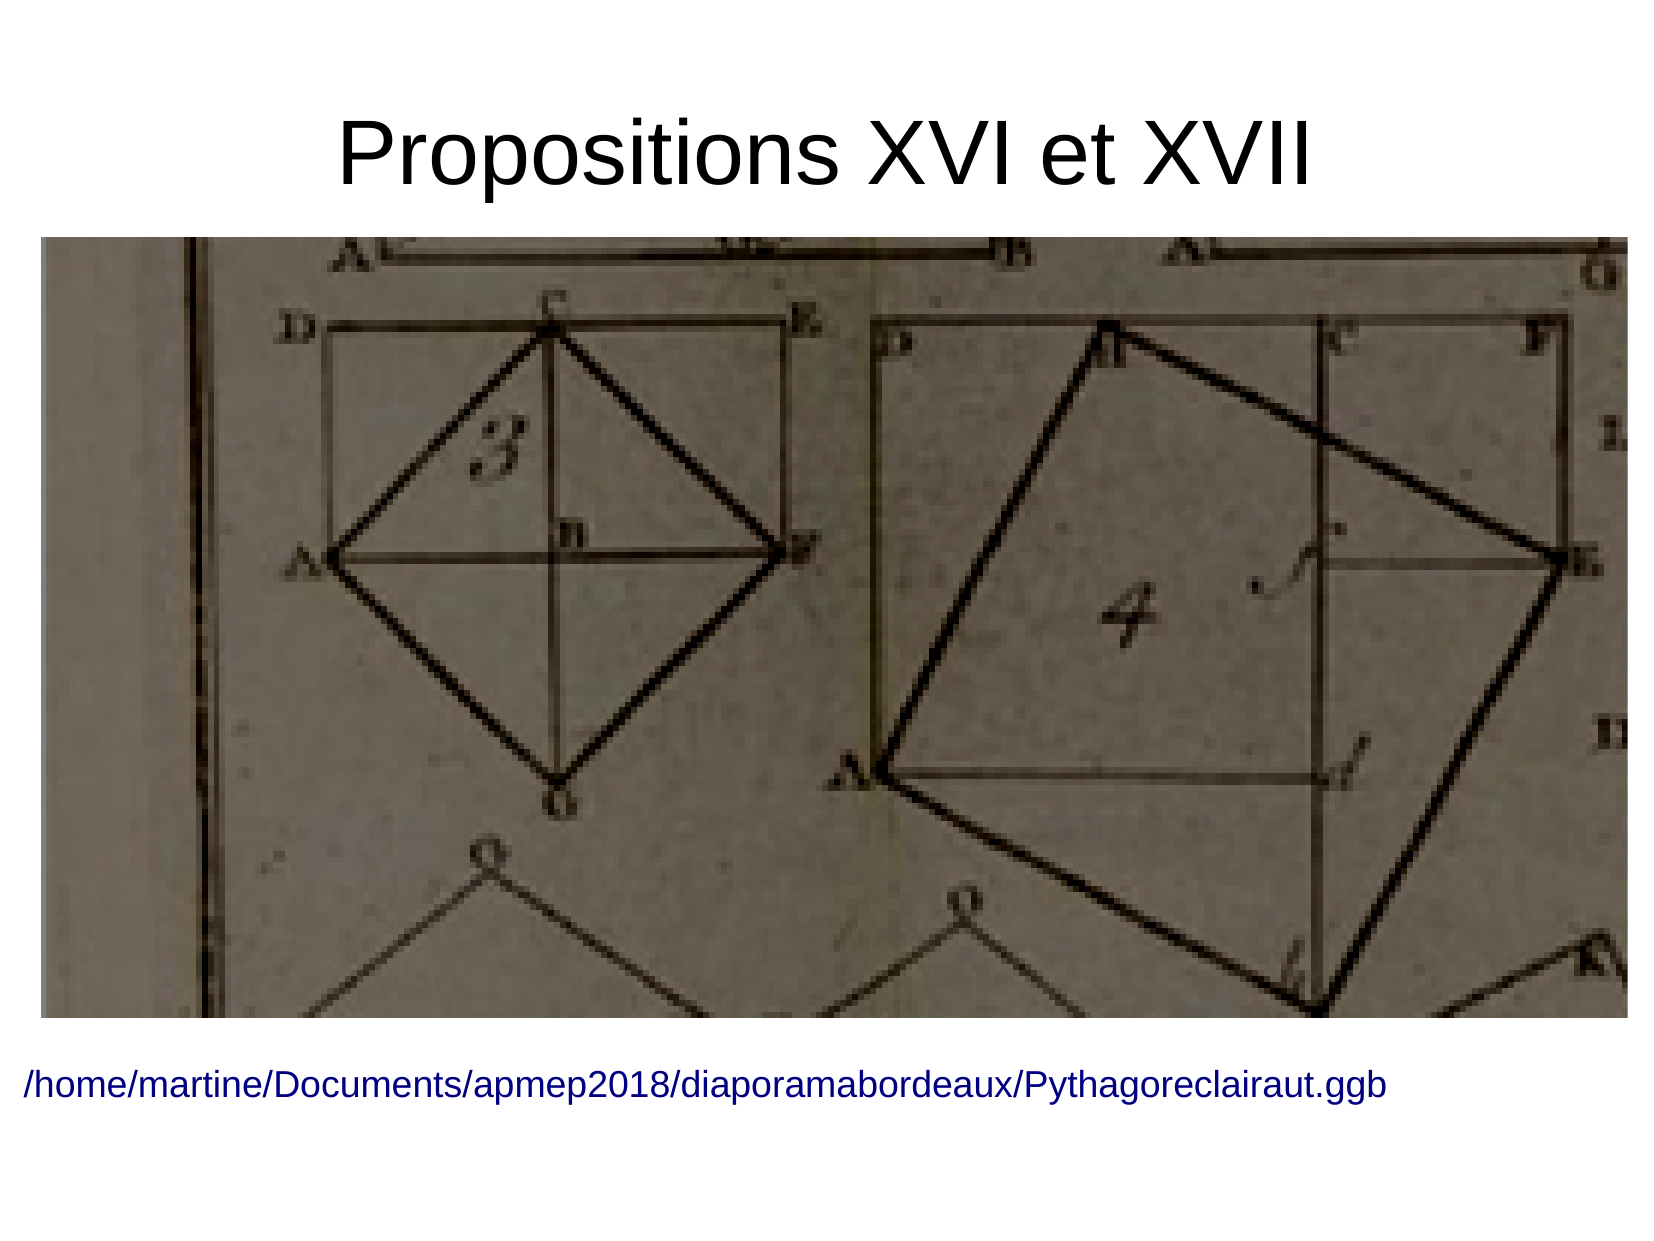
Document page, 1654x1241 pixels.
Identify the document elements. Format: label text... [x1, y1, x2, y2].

text_box /home/martine/Documents/apmep2018/diaporamabordeaux/Pythagoreclairaut.ggb [8, 1056, 1654, 1127]
title Propositions XVI et XVII [82, 49, 1571, 235]
picture [38, 235, 1628, 1018]
